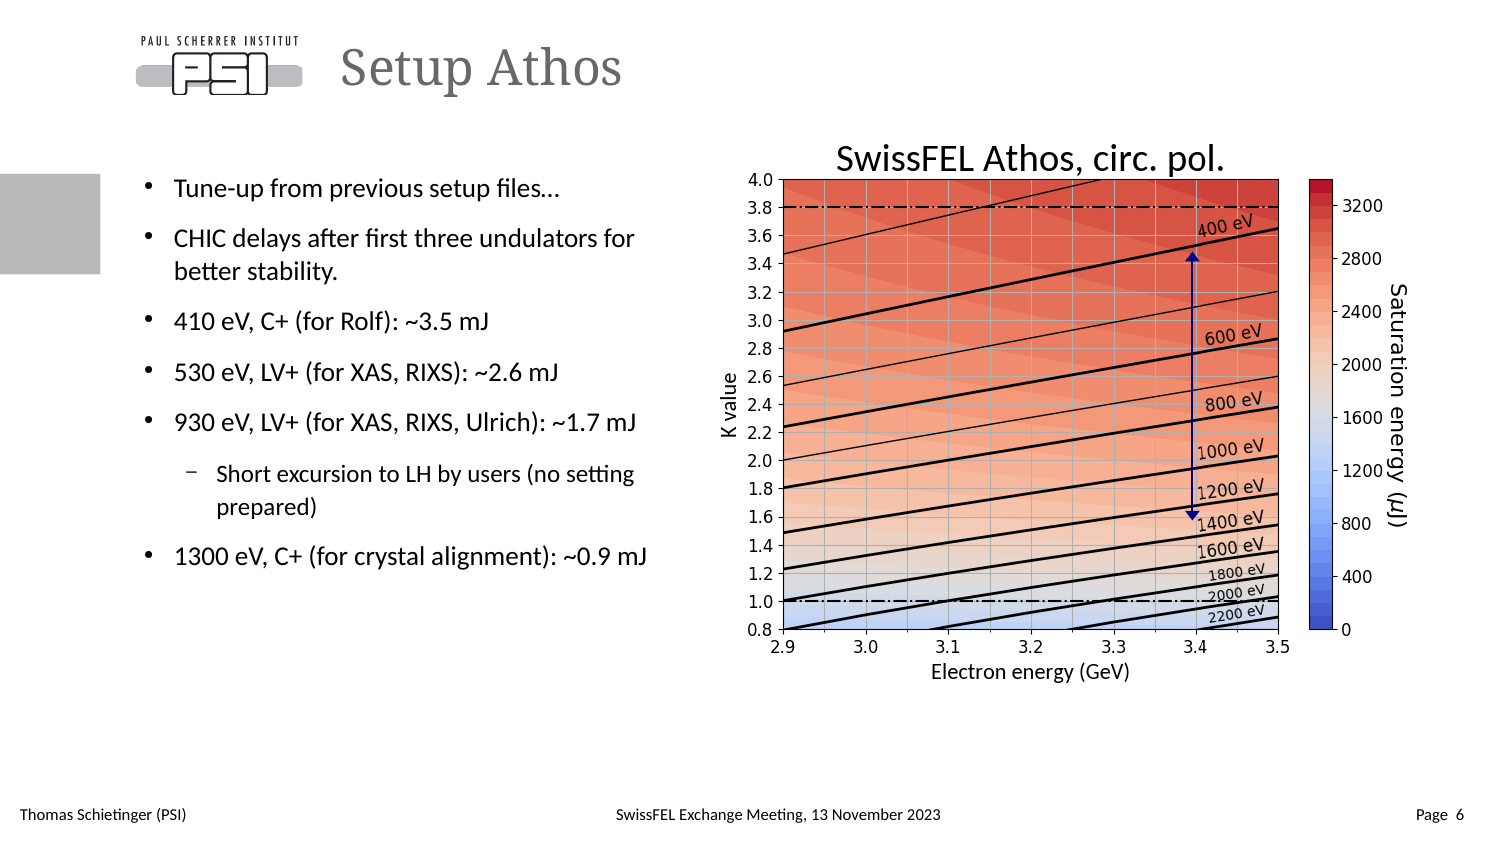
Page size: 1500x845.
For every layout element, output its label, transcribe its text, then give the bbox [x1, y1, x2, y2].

picture [703, 119, 1418, 718]
list Tune-up from previous setup files… CHIC delays after first three undulators for better stability. 410 eV, C+ (for Rolf): ~3.5 mJ 530 eV, LV+ (for XAS, RIXS): ~2.6 mJ 930 eV, LV+ (for XAS, RIXS, Ulrich): ~1.7 mJ Short excursion to LH by users (no setting prepared) 1300 eV, C+ (for crystal alignment): ~0.9 mJ [126, 170, 699, 712]
title Setup Athos [340, 35, 1442, 98]
